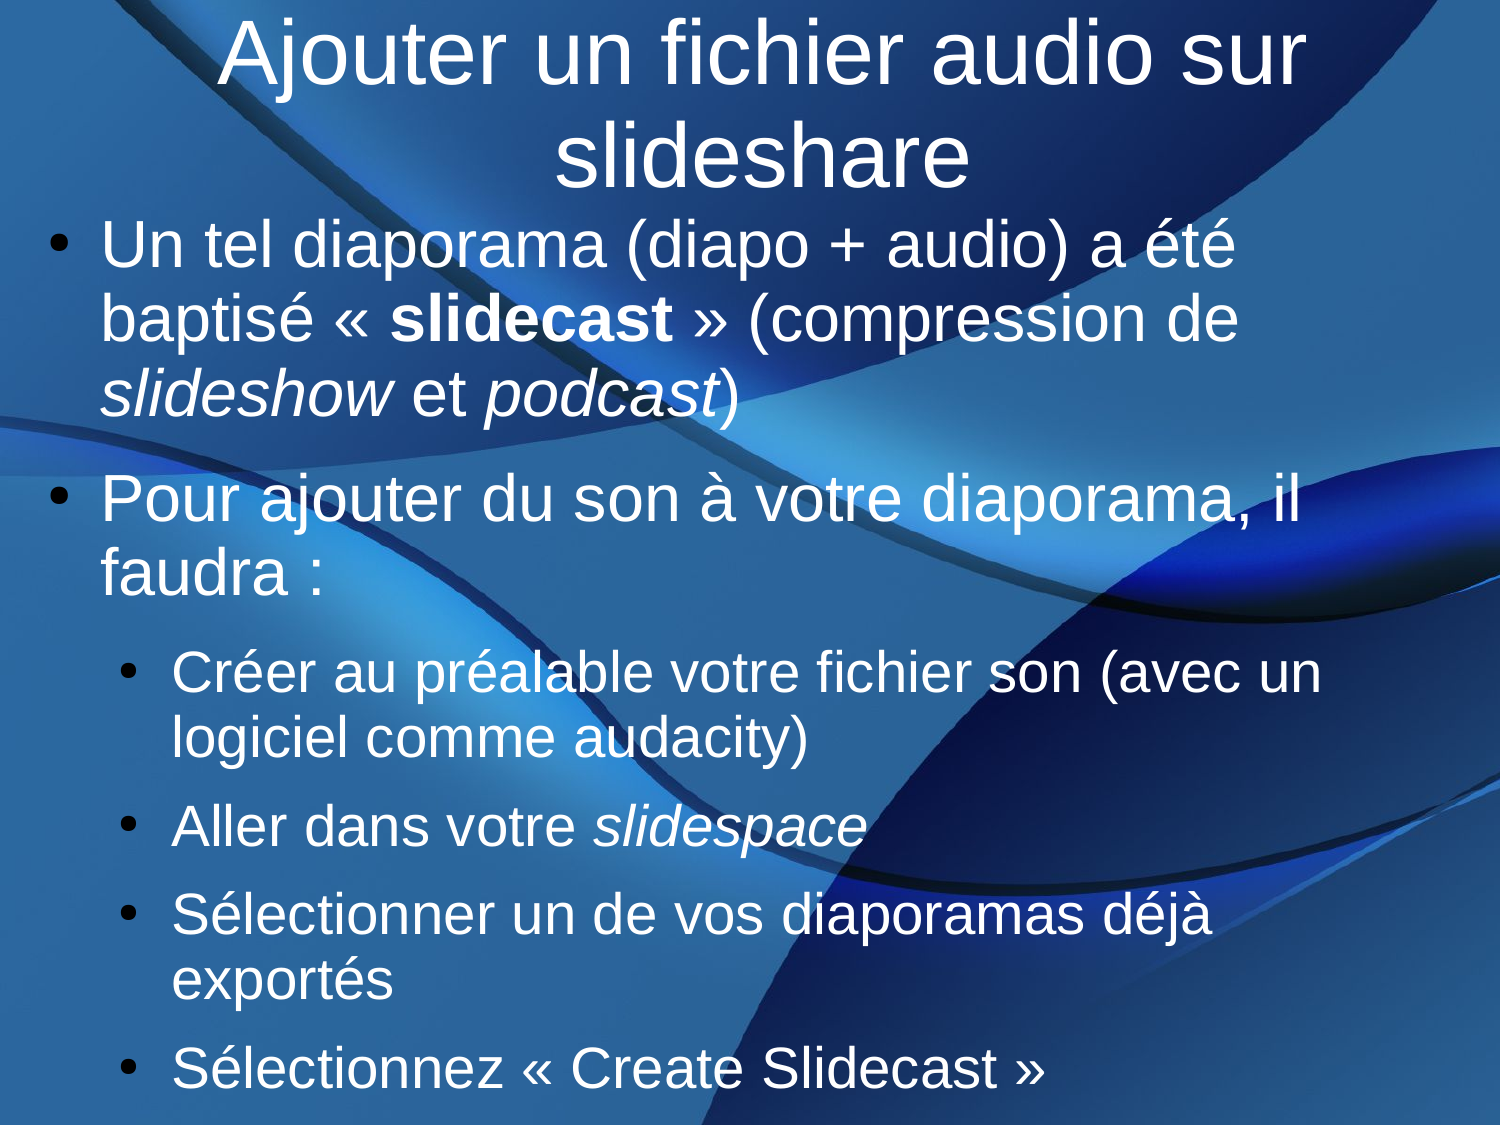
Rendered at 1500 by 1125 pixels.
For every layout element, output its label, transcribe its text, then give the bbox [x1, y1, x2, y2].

picture [0, 0, 1500, 1125]
title Ajouter un fichier audio sur slideshare [88, 1, 1439, 206]
list Un tel diaporama (diapo + audio) a été baptisé « slidecast » (compression de slideshow et podcast) Pour ajouter du son à votre diaporama, il faudra : Créer au préalable votre fichier son (avec un logiciel comme audacity) Aller dans votre slidespace Sélectionner un de vos diaporamas déjà exportés Sélectionnez « Create Slidecast » [29, 206, 1447, 1100]
